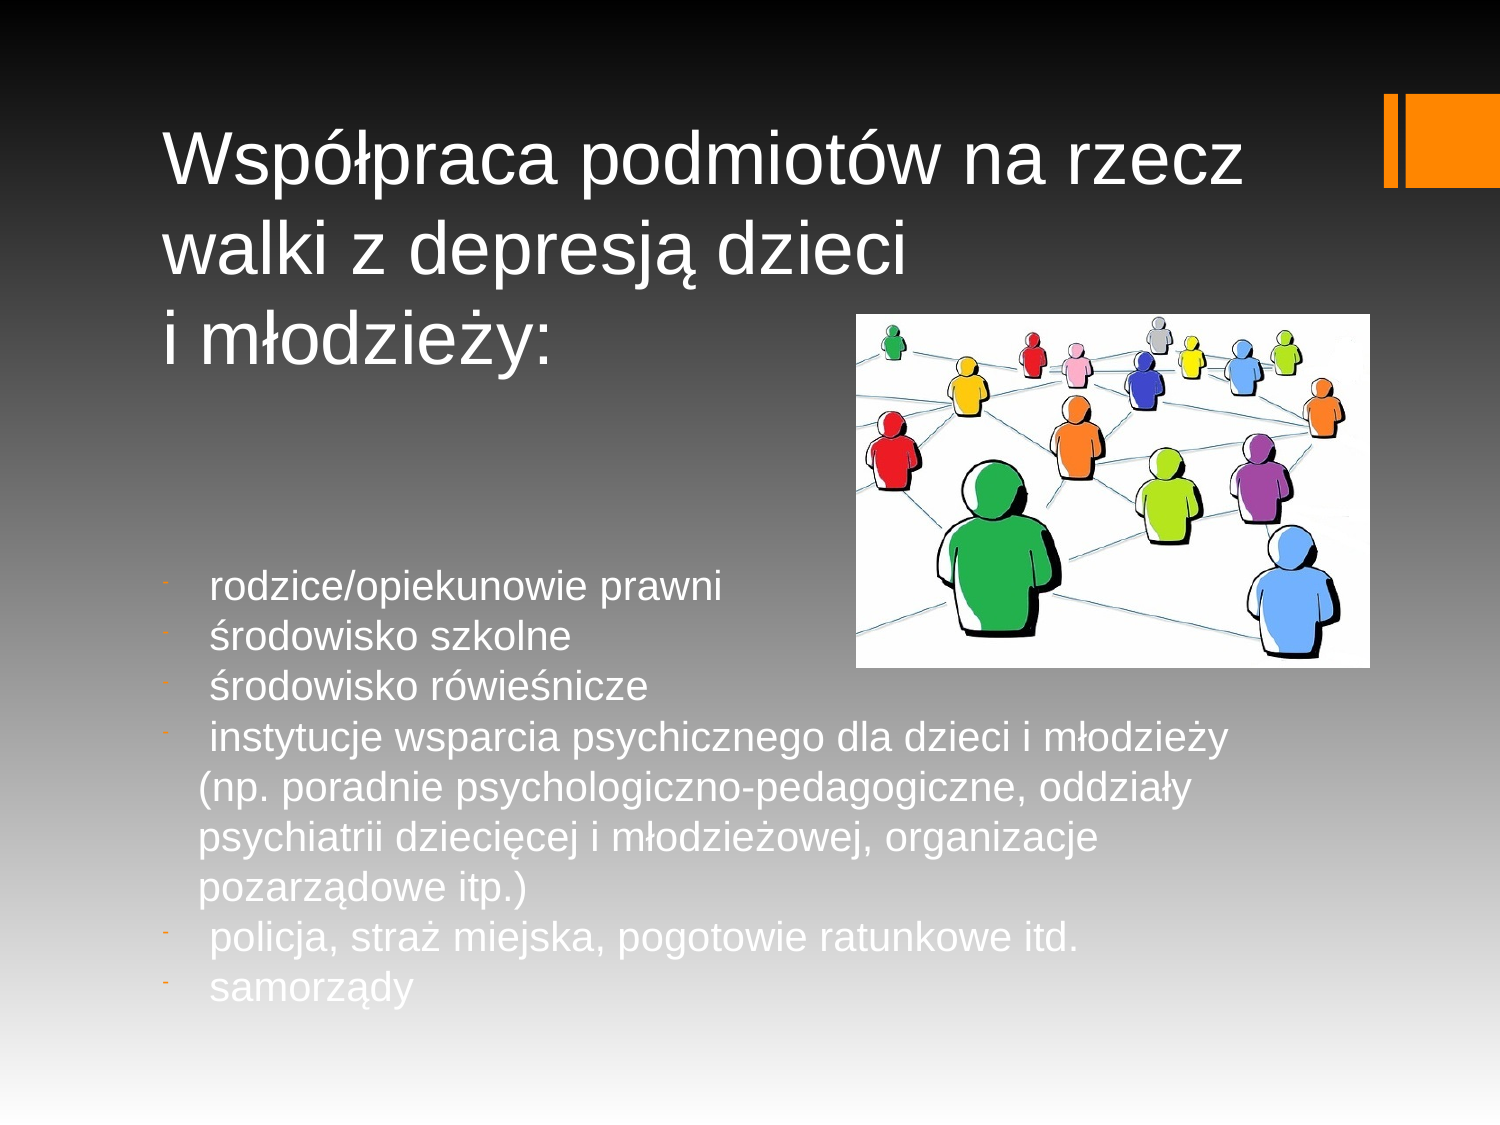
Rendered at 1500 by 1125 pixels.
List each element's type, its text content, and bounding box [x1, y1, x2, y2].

text_box Współpraca podmiotów na rzecz walki z depresją dzieci i młodzieży: rodzice/opiekunowie prawni środowisko szkolne środowisko rówieśnicze instytucje wsparcia psychicznego dla dzieci i młodzieży (np. poradnie psychologiczno-pedagogiczne, oddziały psychiatrii dziecięcej i młodzieżowej, organizacje pozarządowe itp.) policja, straż miejska, pogotowie ratunkowe itd. samorządy [147, 101, 1329, 1125]
picture [856, 314, 1370, 668]
